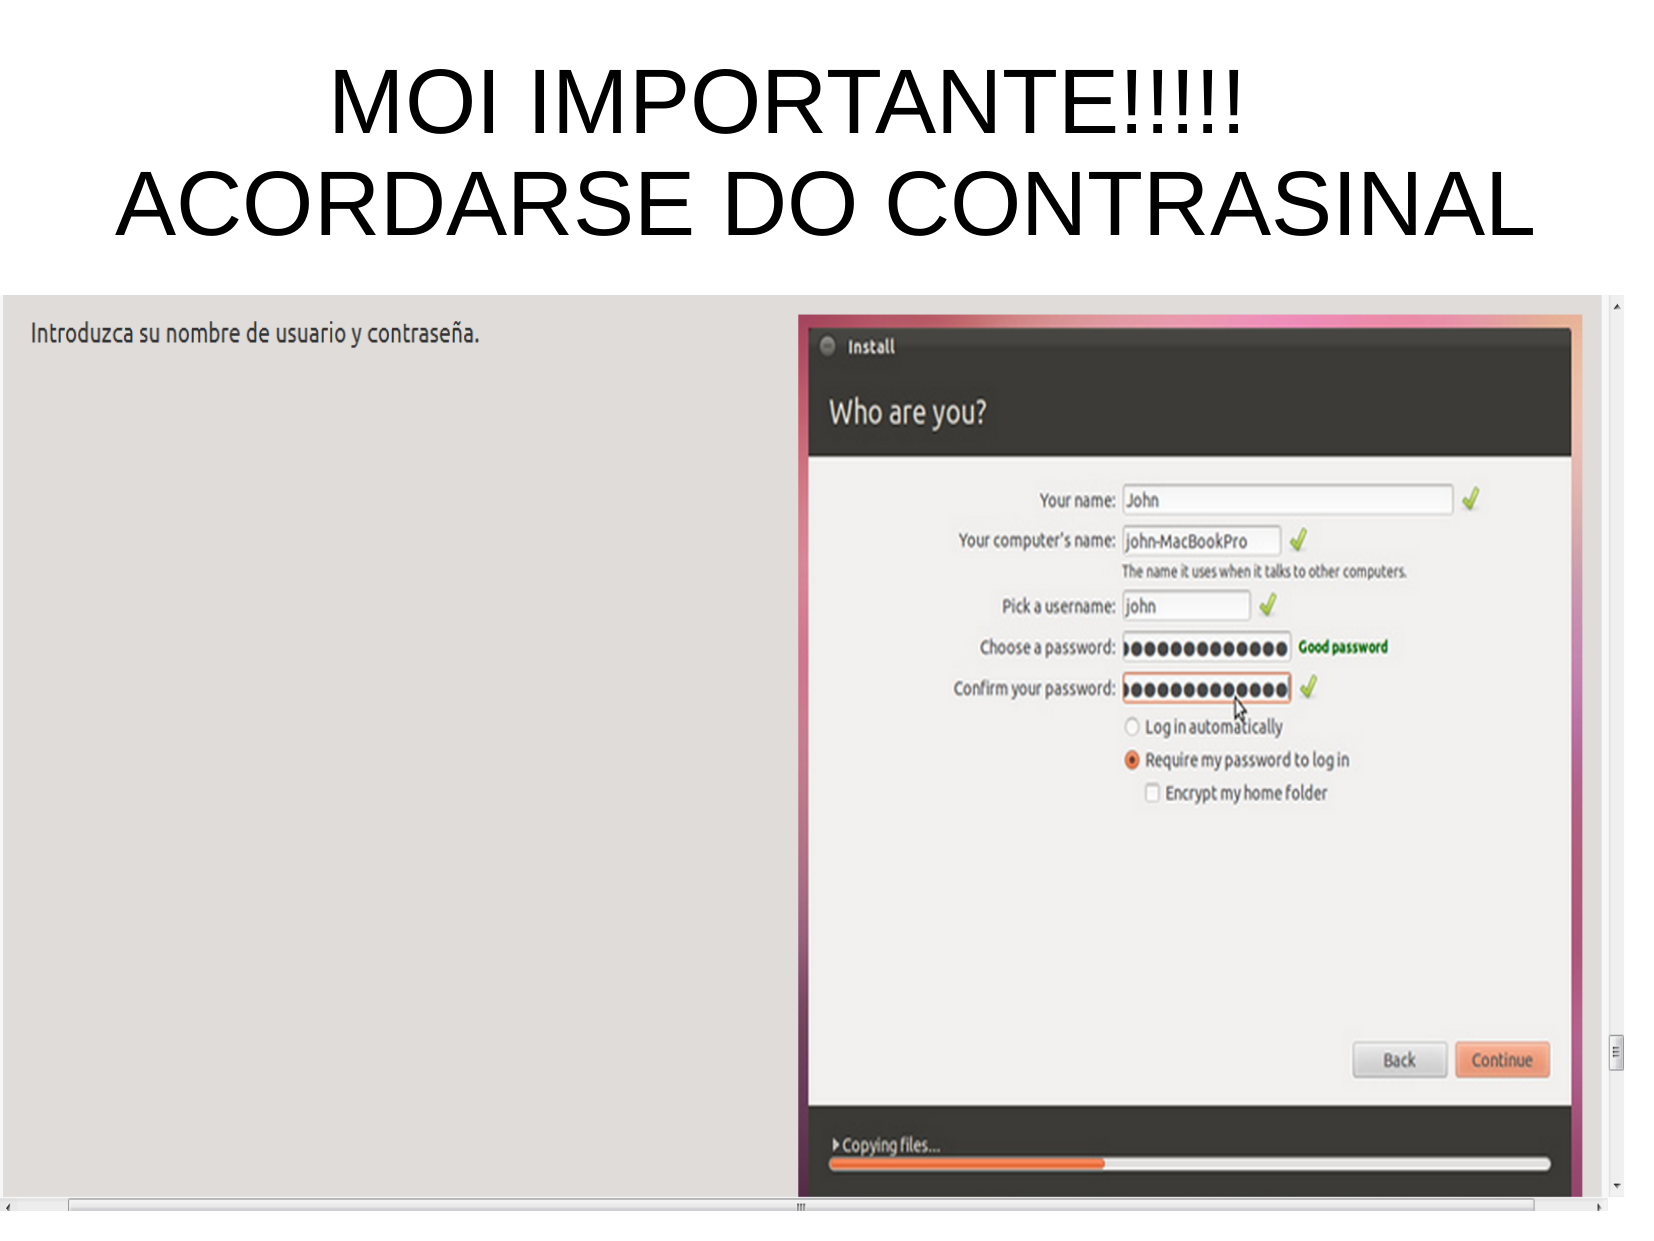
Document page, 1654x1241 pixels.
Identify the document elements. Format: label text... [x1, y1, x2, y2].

title MOI IMPORTANTE!!!!! ACORDARSE DO CONTRASINAL [29, 49, 1625, 257]
picture [0, 295, 1625, 1211]
